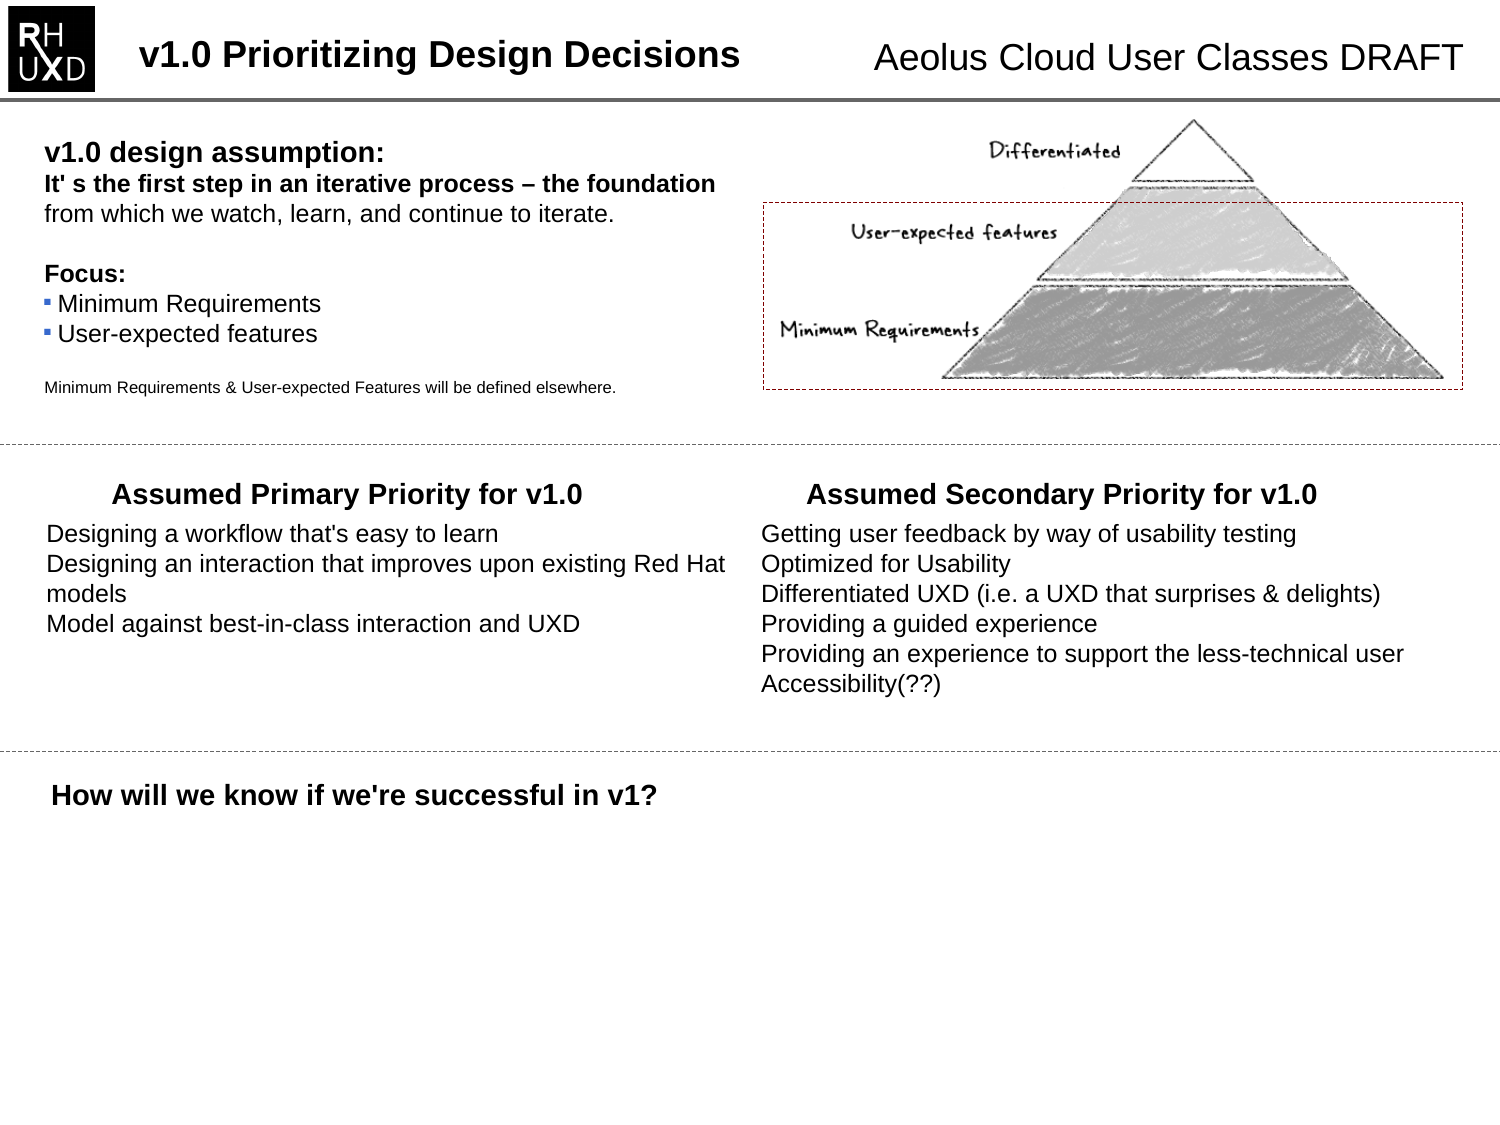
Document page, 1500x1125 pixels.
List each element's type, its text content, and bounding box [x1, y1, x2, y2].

text_box Designing a workflow that's easy to learn Designing an interaction that improves upon existing Red Hat models Model against best-in-class interaction and UXD [31, 510, 746, 646]
text_box How will we know if we're successful in v1? [36, 768, 674, 819]
picture [780, 119, 1444, 379]
picture [8, 6, 95, 93]
text_box v1.0 design assumption: It' s the first step in an iterative process – the foundation from which we watch, learn, and continue to iterate. Focus: Minimum Requirements User-expected features Minimum Requirements & User-expected Features will be defined elsewhere. [29, 125, 751, 436]
text_box v1.0 Prioritizing Design Decisions [124, 22, 757, 83]
text_box Aeolus Cloud User Classes DRAFT [858, 25, 1480, 86]
text_box Assumed Secondary Priority for v1.0 [791, 467, 1334, 519]
text_box Getting user feedback by way of usability testing Optimized for Usability Differentiated UXD (i.e. a UXD that surprises & delights) Providing a guided experience Providing an experience to support the less-technical user Accessibility(??) [746, 510, 1478, 735]
text_box Assumed Primary Priority for v1.0 [96, 467, 599, 519]
